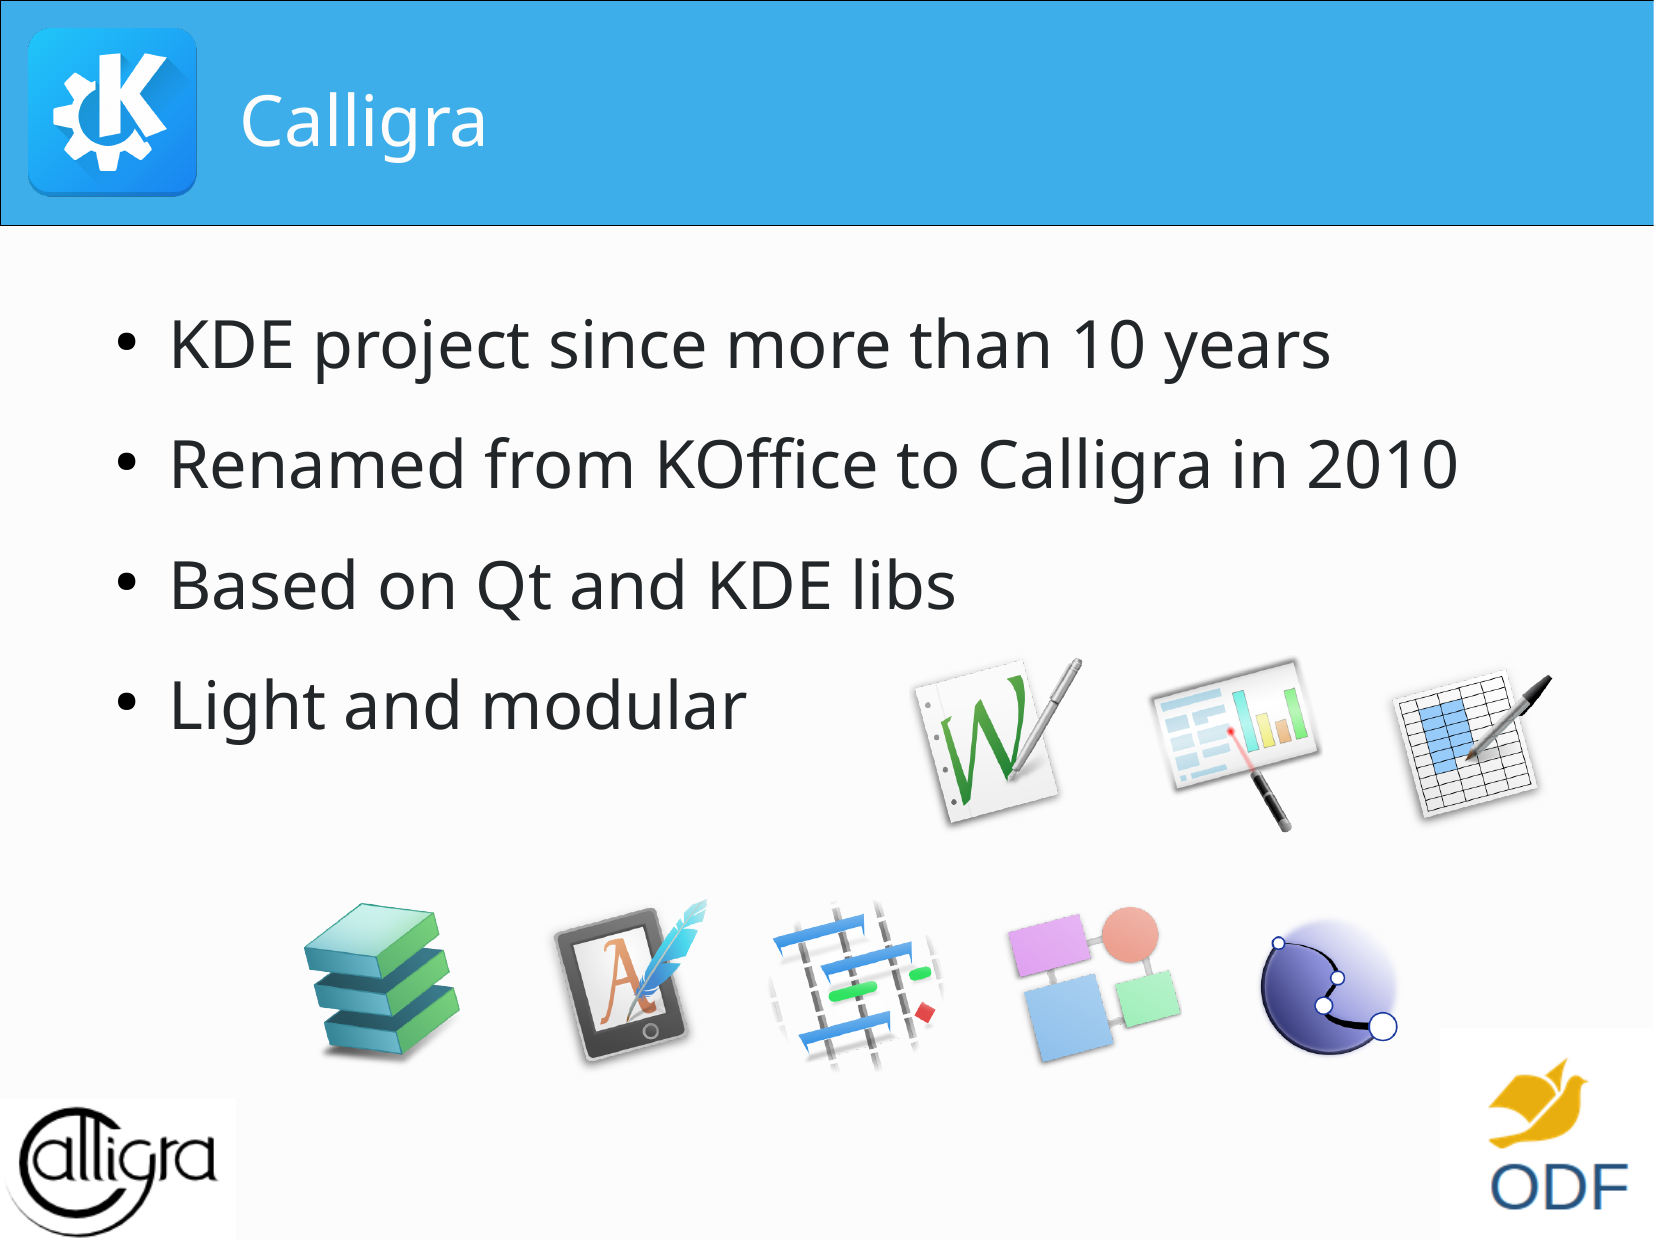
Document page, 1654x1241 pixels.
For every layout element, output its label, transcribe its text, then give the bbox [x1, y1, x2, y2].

picture [1381, 655, 1560, 833]
picture [1440, 1028, 1654, 1241]
picture [11, 11, 213, 213]
picture [909, 655, 1087, 833]
picture [531, 897, 709, 1075]
title Calligra [225, 14, 1575, 222]
picture [1003, 897, 1182, 1075]
picture [1145, 655, 1323, 833]
picture [0, 1098, 237, 1241]
picture [767, 897, 945, 1075]
list KDE project since more than 10 years Renamed from KOffice to Calligra in 2010 Based on Qt and KDE libs Light and modular [82, 290, 1571, 1010]
picture [1240, 897, 1418, 1075]
picture [295, 897, 473, 1075]
